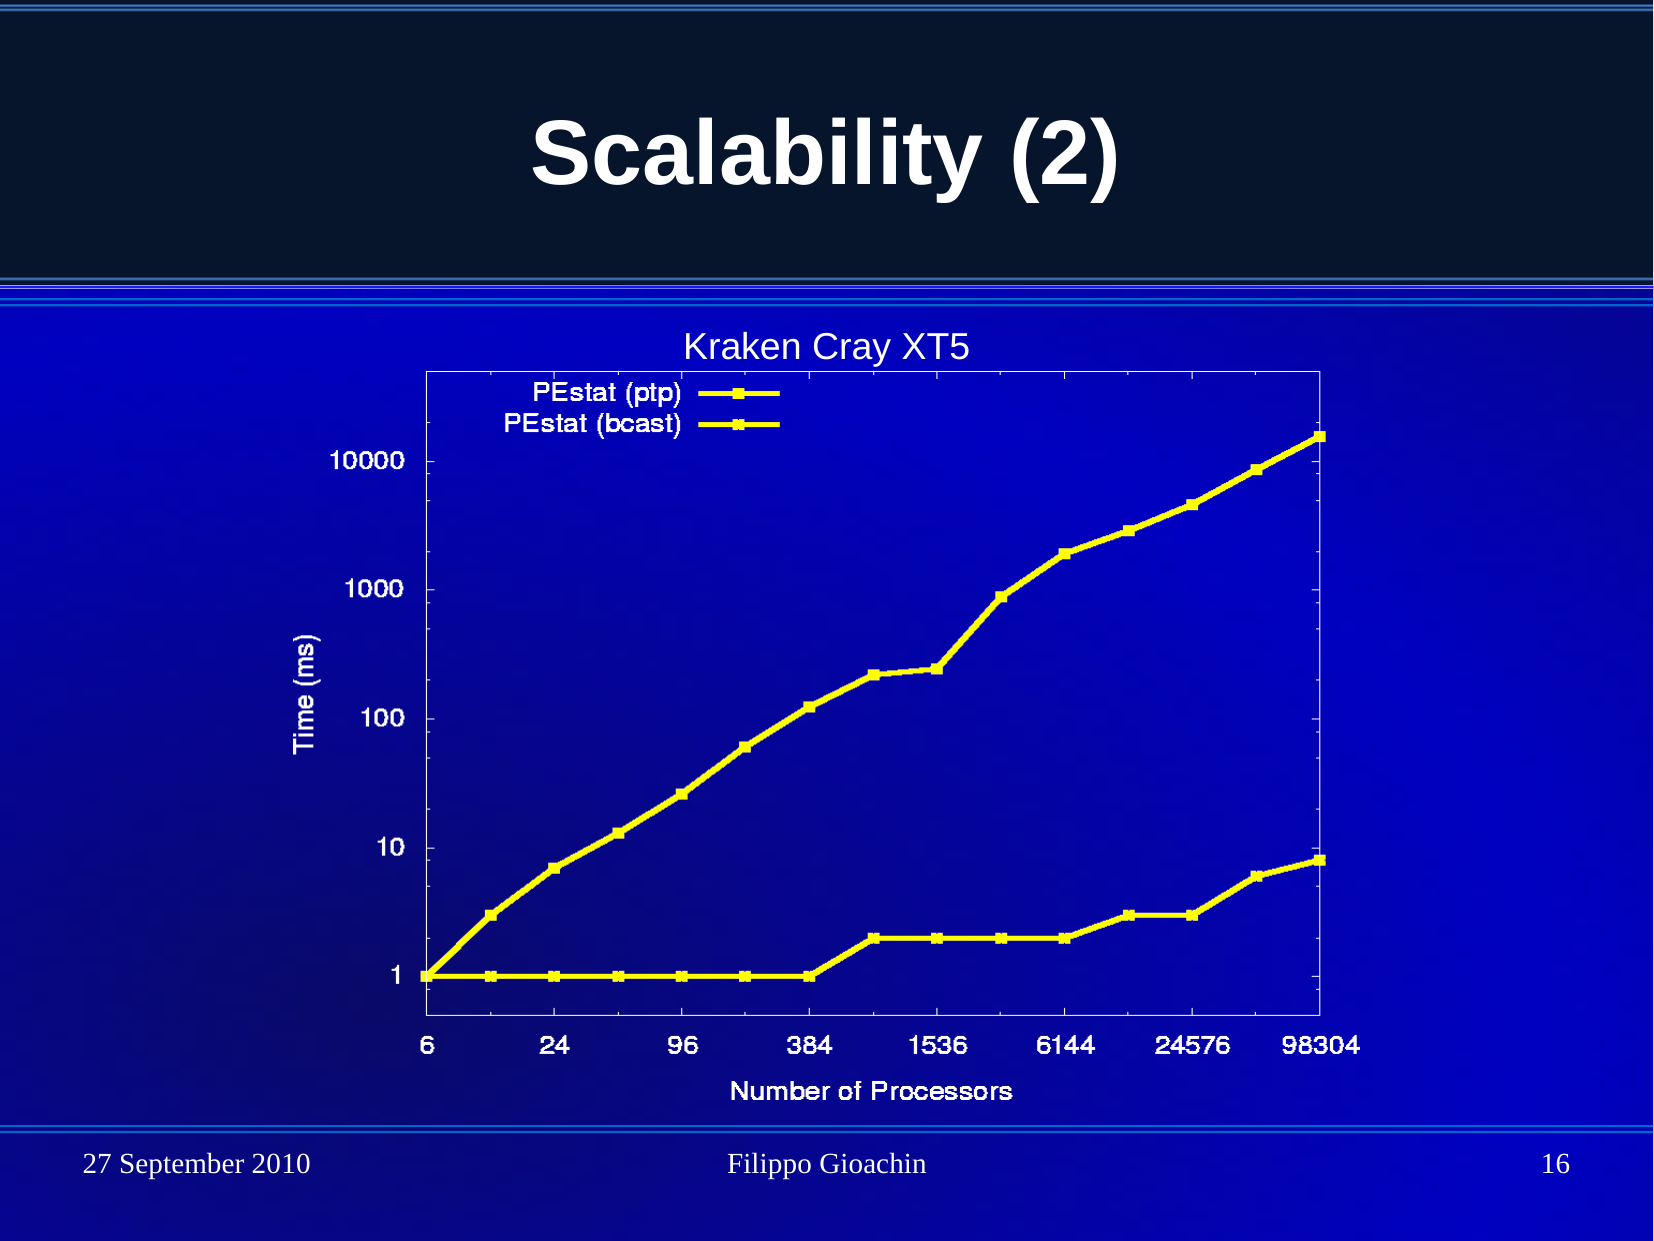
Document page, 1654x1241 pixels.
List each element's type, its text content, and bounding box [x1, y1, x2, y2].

title Scalability (2) [82, 49, 1571, 257]
picture [0, 307, 1654, 1125]
picture [0, 289, 1654, 298]
picture [0, 0, 1654, 285]
text_box Kraken Cray XT5 [668, 317, 985, 375]
picture [0, 1134, 1654, 1241]
